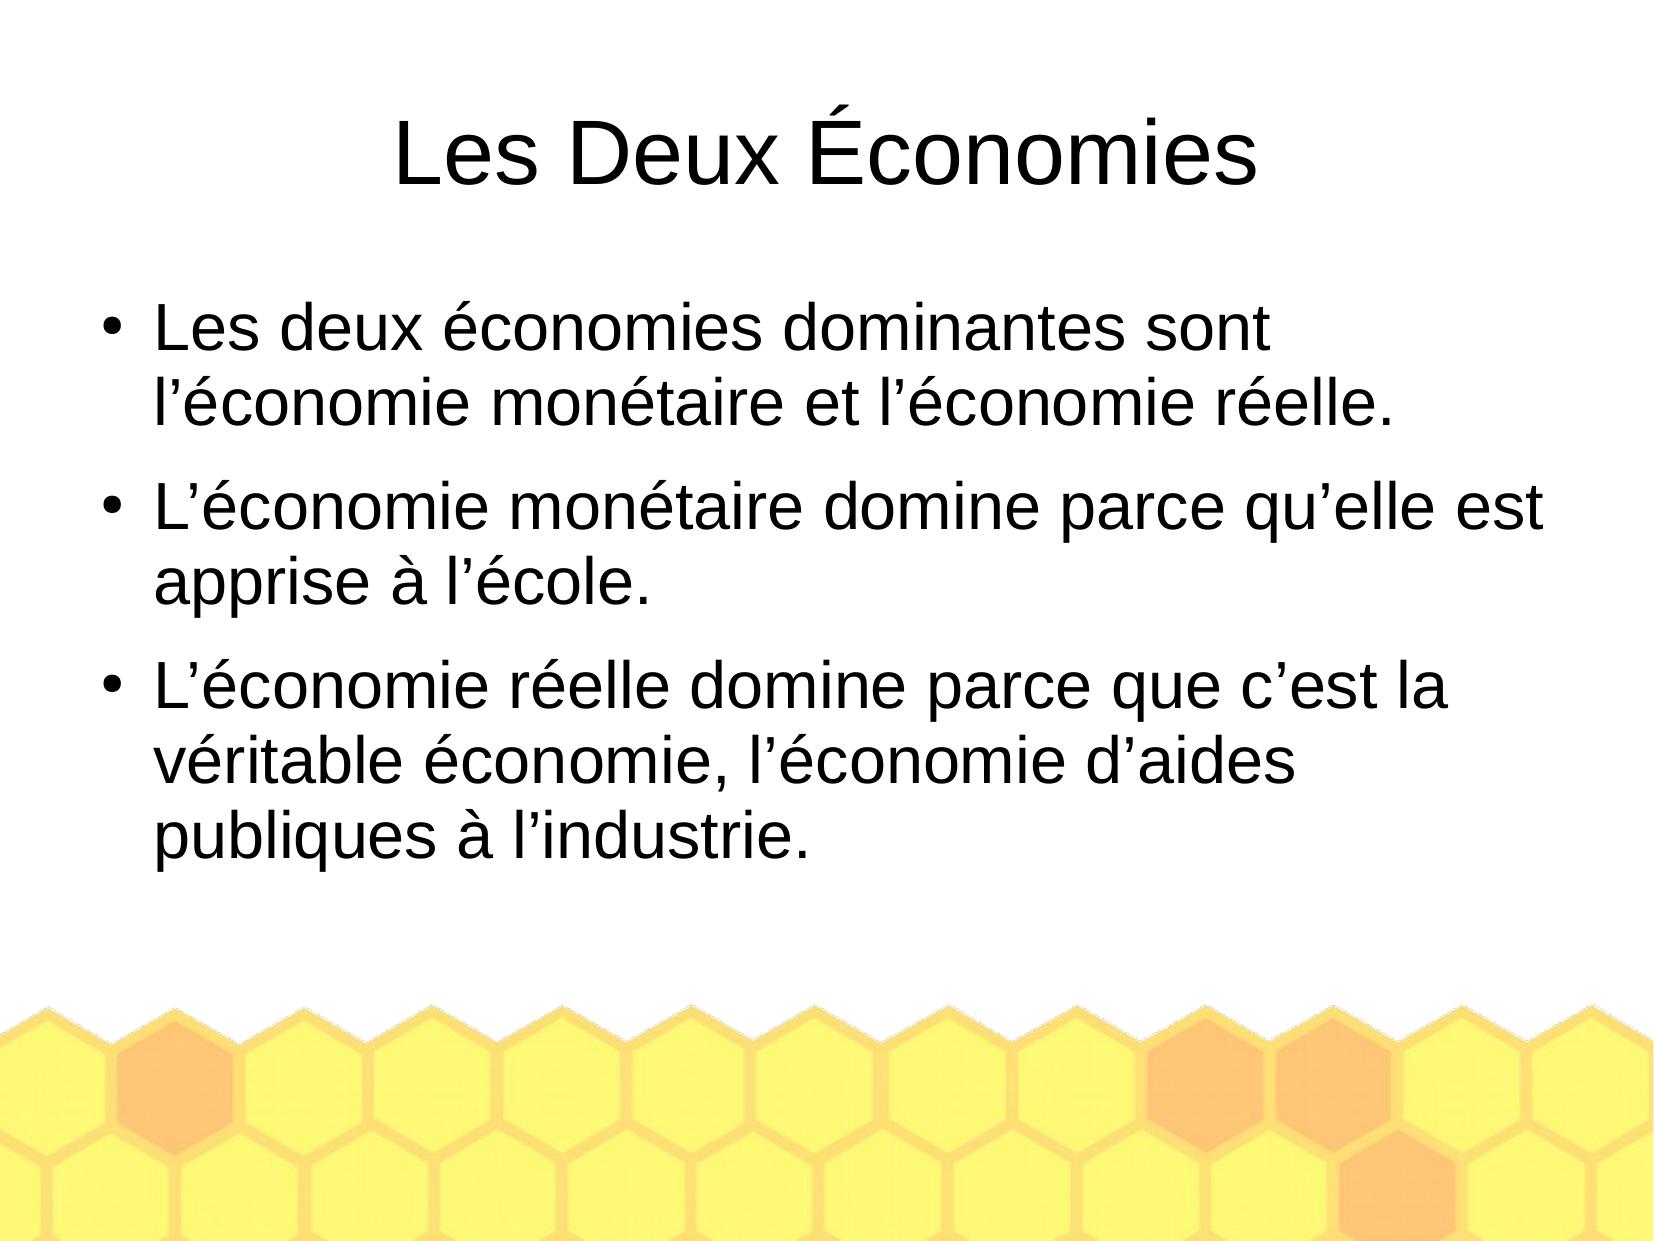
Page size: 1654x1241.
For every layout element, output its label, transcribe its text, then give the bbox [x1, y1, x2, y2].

title Les Deux Économies [82, 49, 1571, 257]
picture [0, 1001, 1654, 1241]
list Les deux économies dominantes sont l’économie monétaire et l’économie réelle. L’économie monétaire domine parce qu’elle est apprise à l’école. L’économie réelle domine parce que c’est la véritable économie, l’économie d’aides publiques à l’industrie. [82, 290, 1571, 1010]
